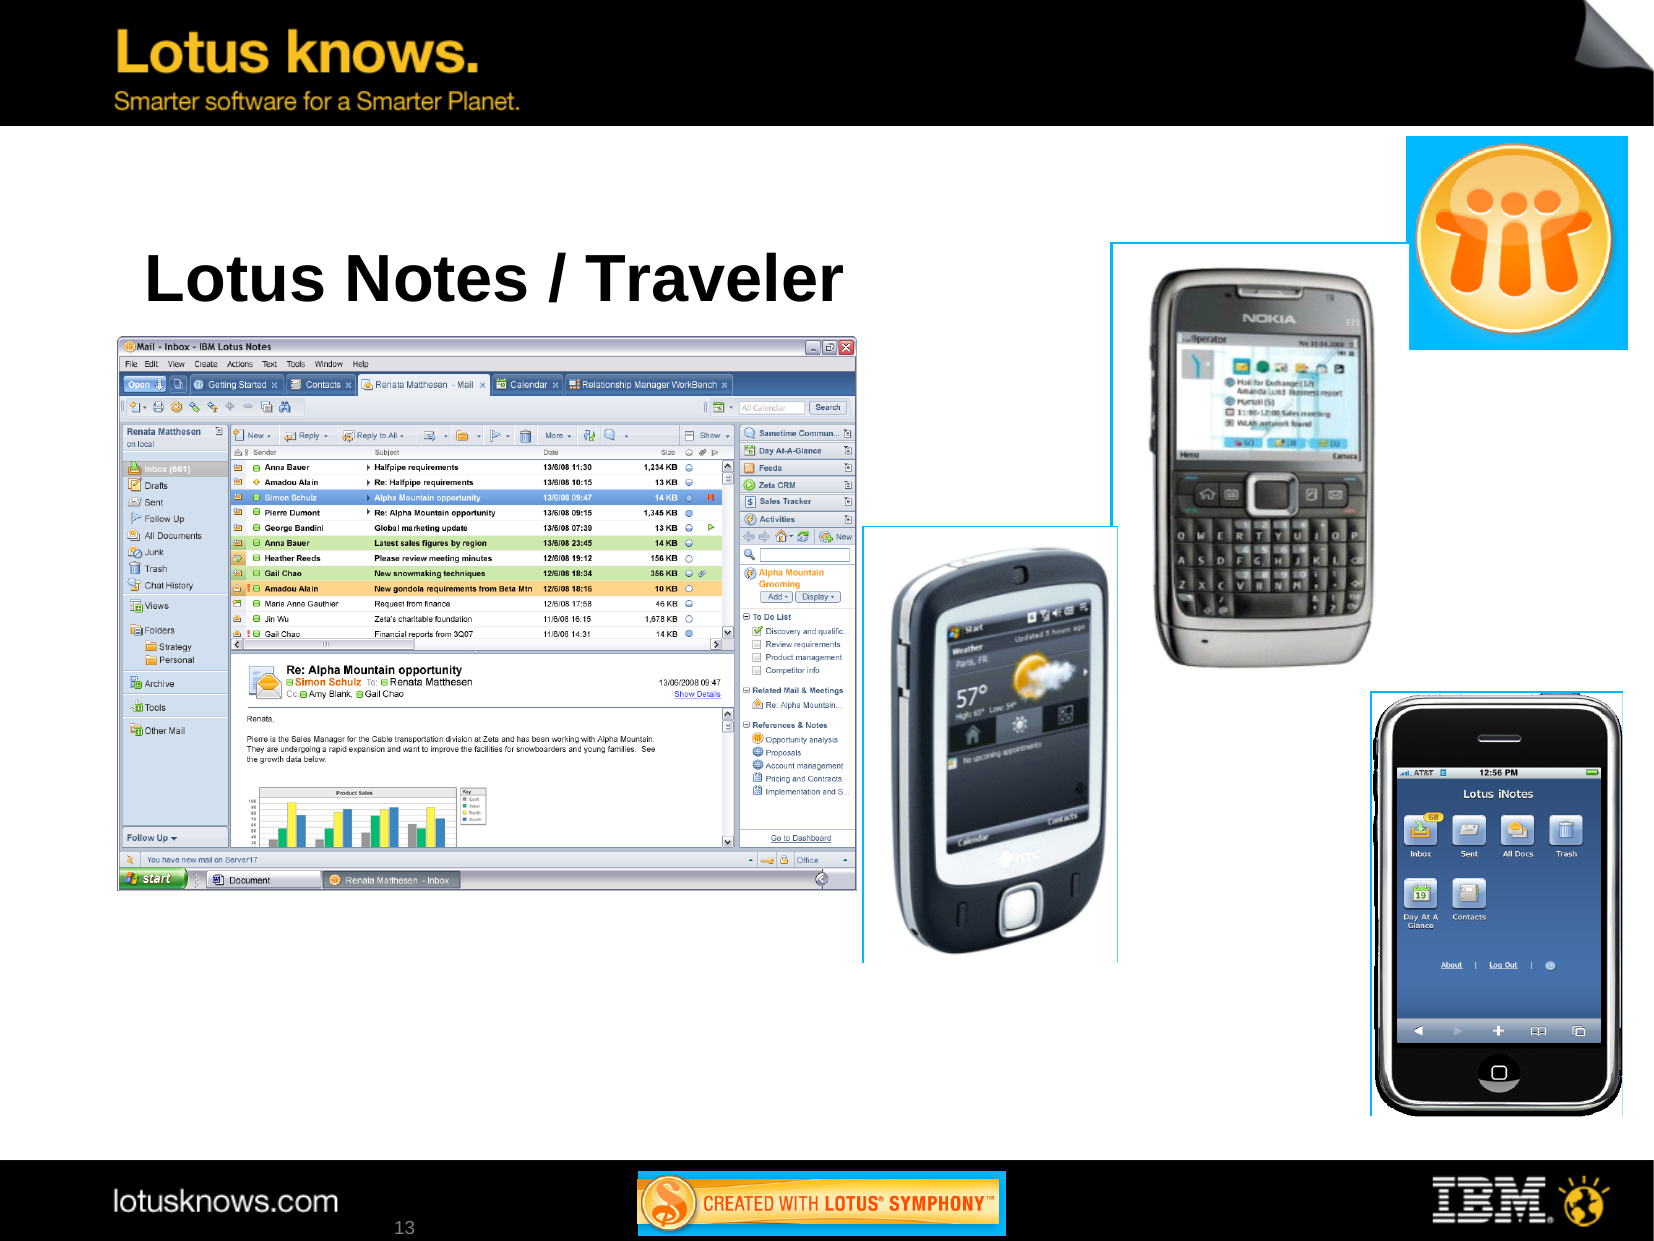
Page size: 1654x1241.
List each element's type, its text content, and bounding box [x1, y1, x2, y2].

title Lotus Notes / Traveler [145, 144, 1405, 316]
picture [865, 245, 1410, 963]
picture [0, 1160, 1654, 1241]
picture [1416, 144, 1612, 340]
picture [0, 0, 1654, 126]
picture [117, 336, 857, 891]
picture [1373, 694, 1623, 1117]
